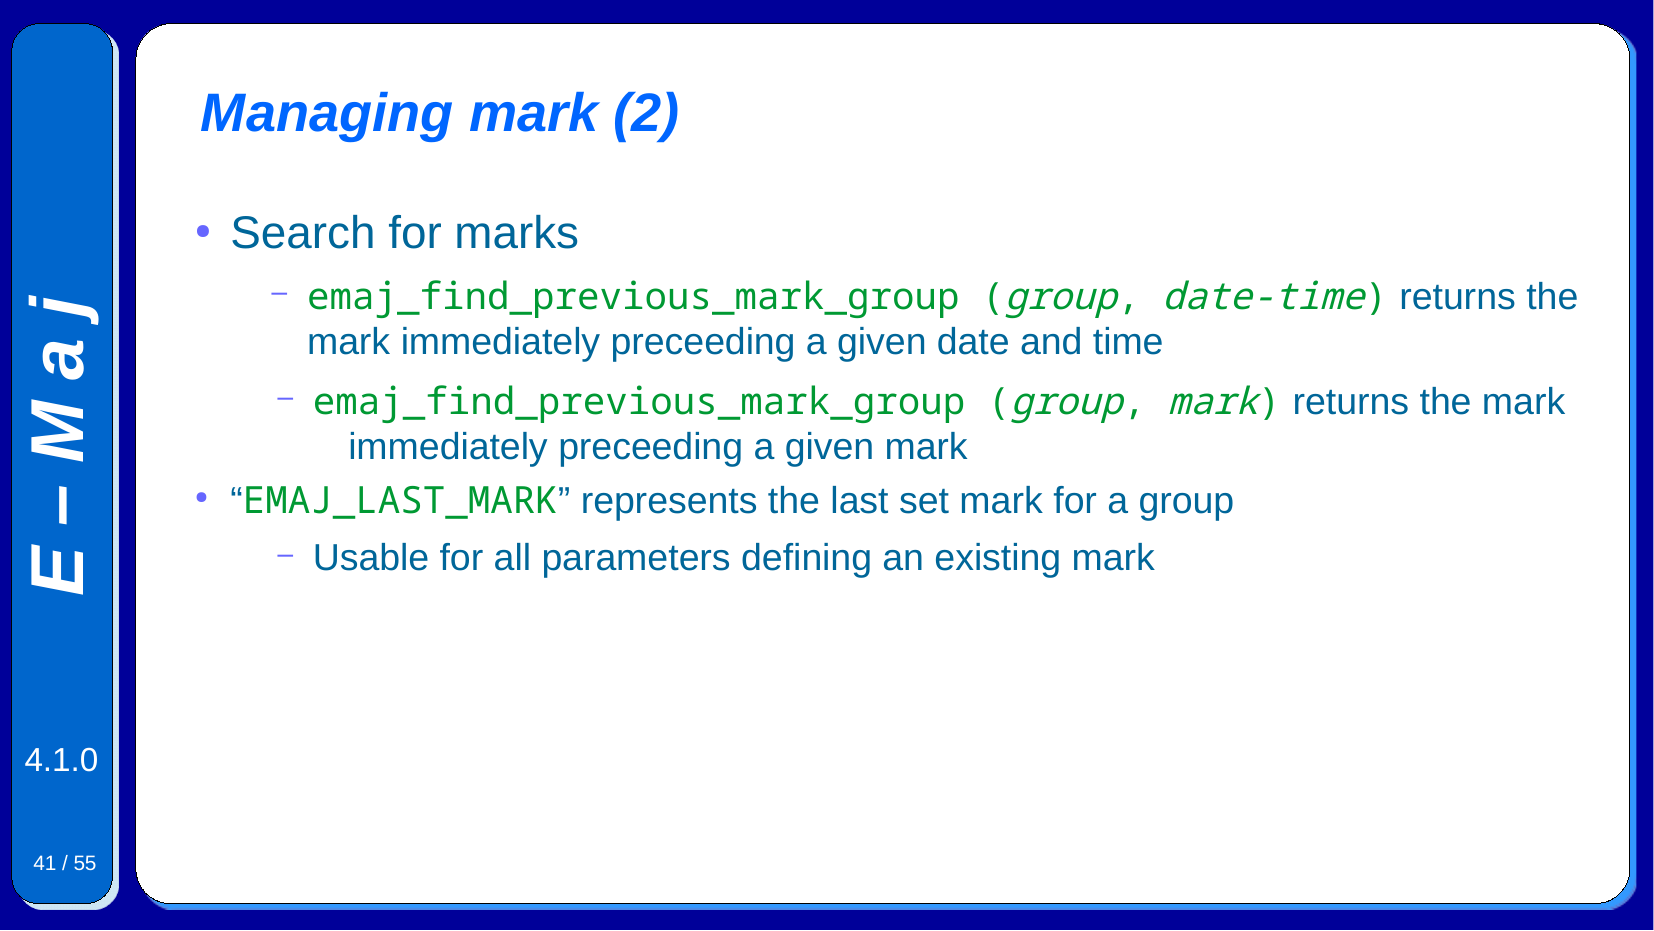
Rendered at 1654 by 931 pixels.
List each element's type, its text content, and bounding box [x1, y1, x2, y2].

list Search for marks emaj_find_previous_mark_group (group, date-time) returns the mark immediately preceeding a given date and time emaj_find_previous_mark_group (group, mark) returns the mark immediately preceeding a given mark “EMAJ_LAST_MARK” represents the last set mark for a group Usable for all parameters defining an existing mark [177, 206, 1587, 827]
title Managing mark (2) [200, 34, 1575, 191]
